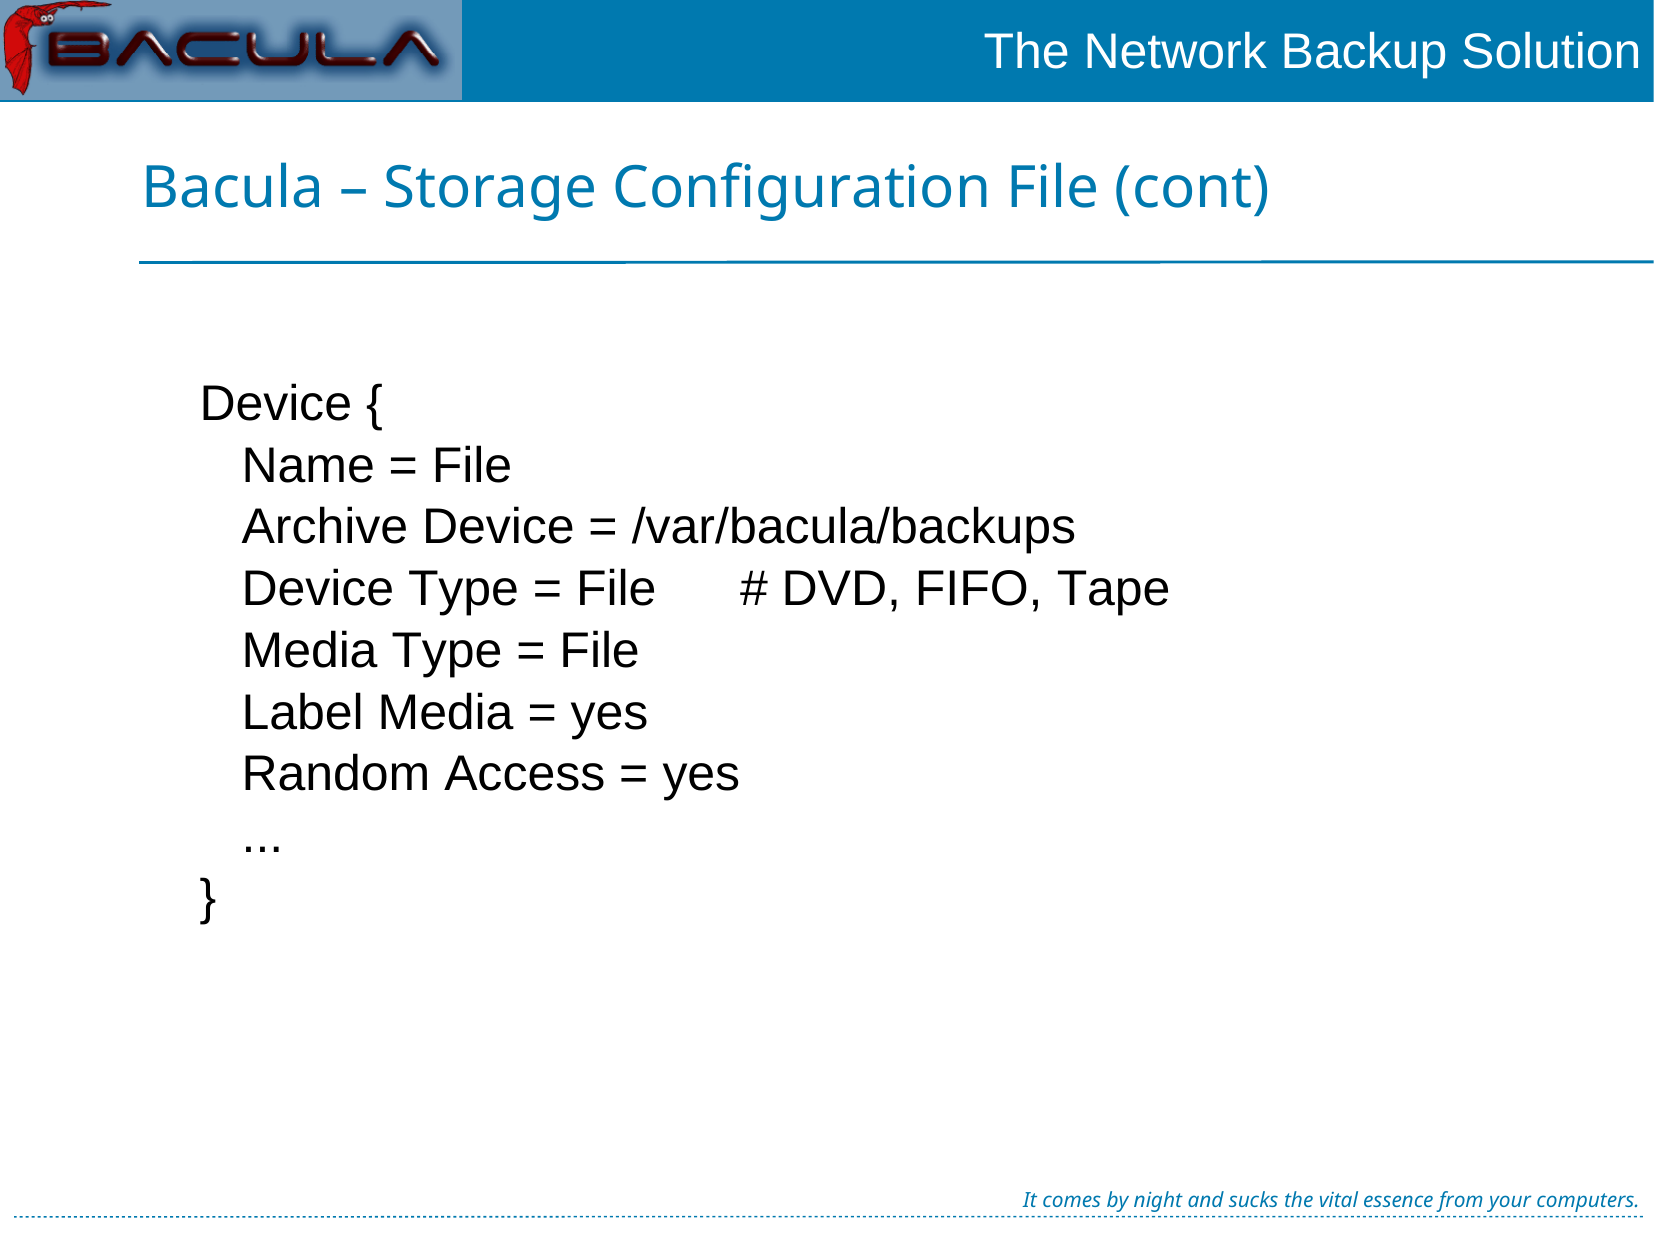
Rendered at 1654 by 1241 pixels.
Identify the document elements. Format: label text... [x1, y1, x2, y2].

picture [0, 0, 461, 99]
list Device { Name = File Archive Device = /var/bacula/backups Device Type = File # DVD, FIFO, Tape Media Type = File Label Media = yes Random Access = yes ... } [140, 375, 1534, 1127]
title Bacula – Storage Configuration File (cont) [141, 112, 1501, 226]
